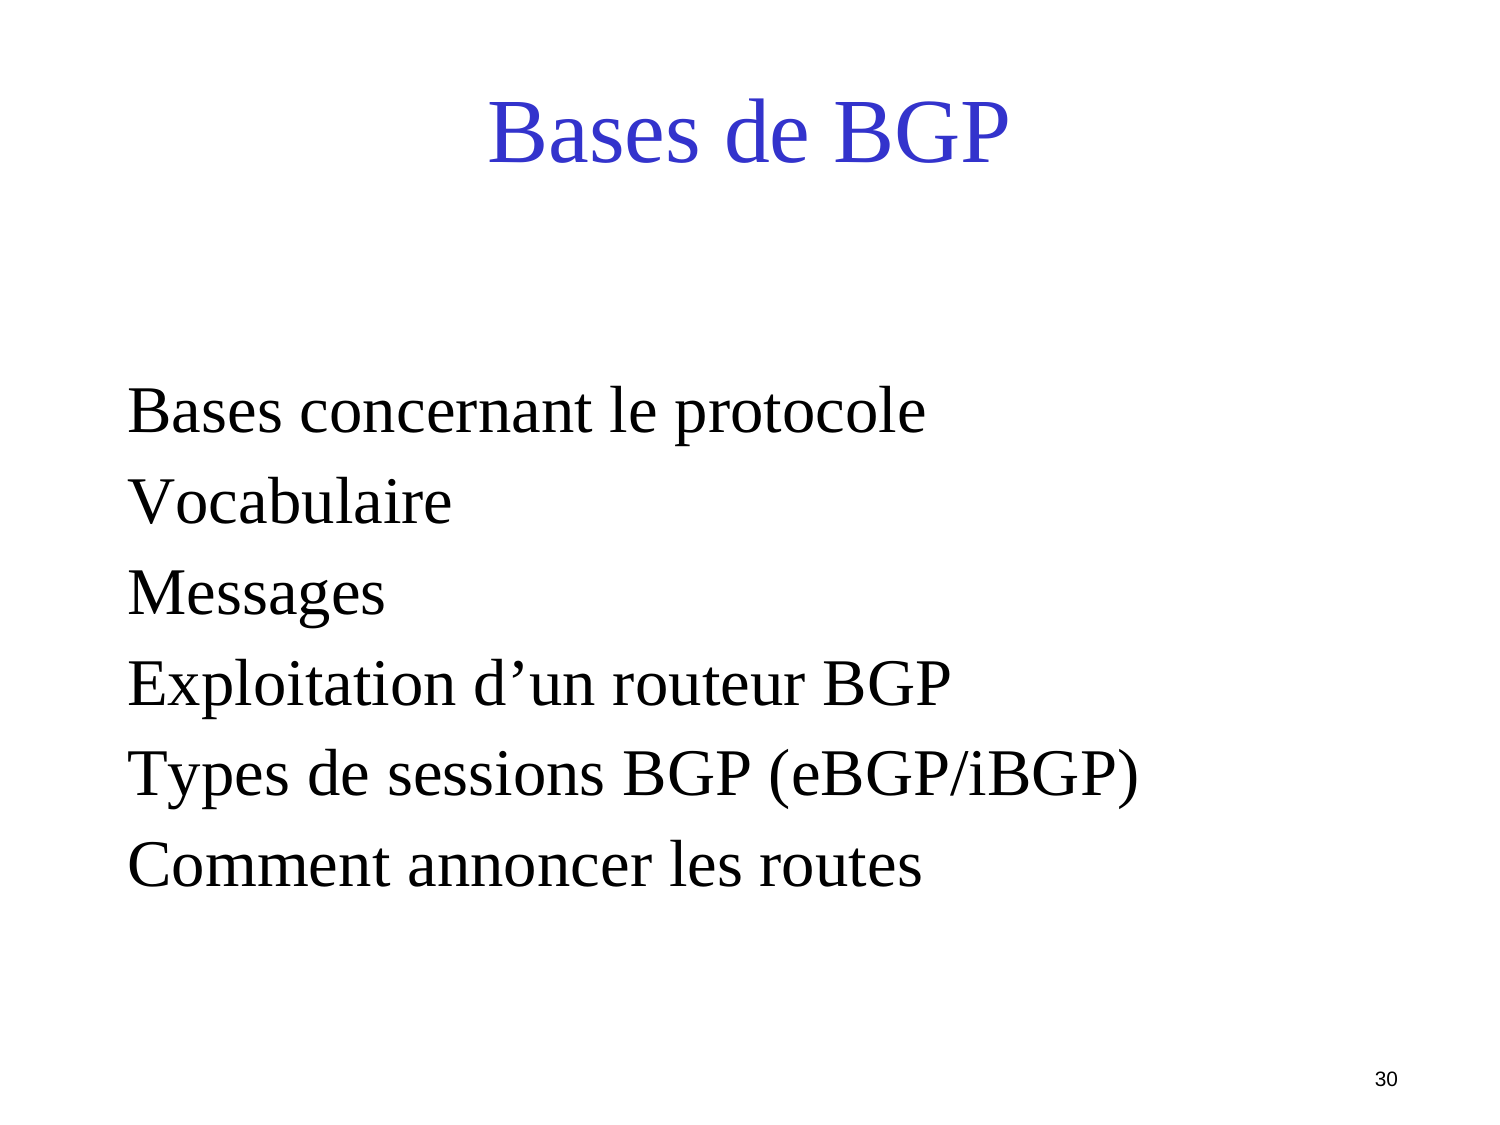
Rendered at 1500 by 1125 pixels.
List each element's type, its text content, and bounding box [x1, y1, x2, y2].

list Bases concernant le protocole Vocabulaire Messages Exploitation d’un routeur BGP Types de sessions BGP (eBGP/iBGP) Comment annoncer les routes [112, 275, 1388, 951]
title Bases de BGP [112, 37, 1388, 225]
